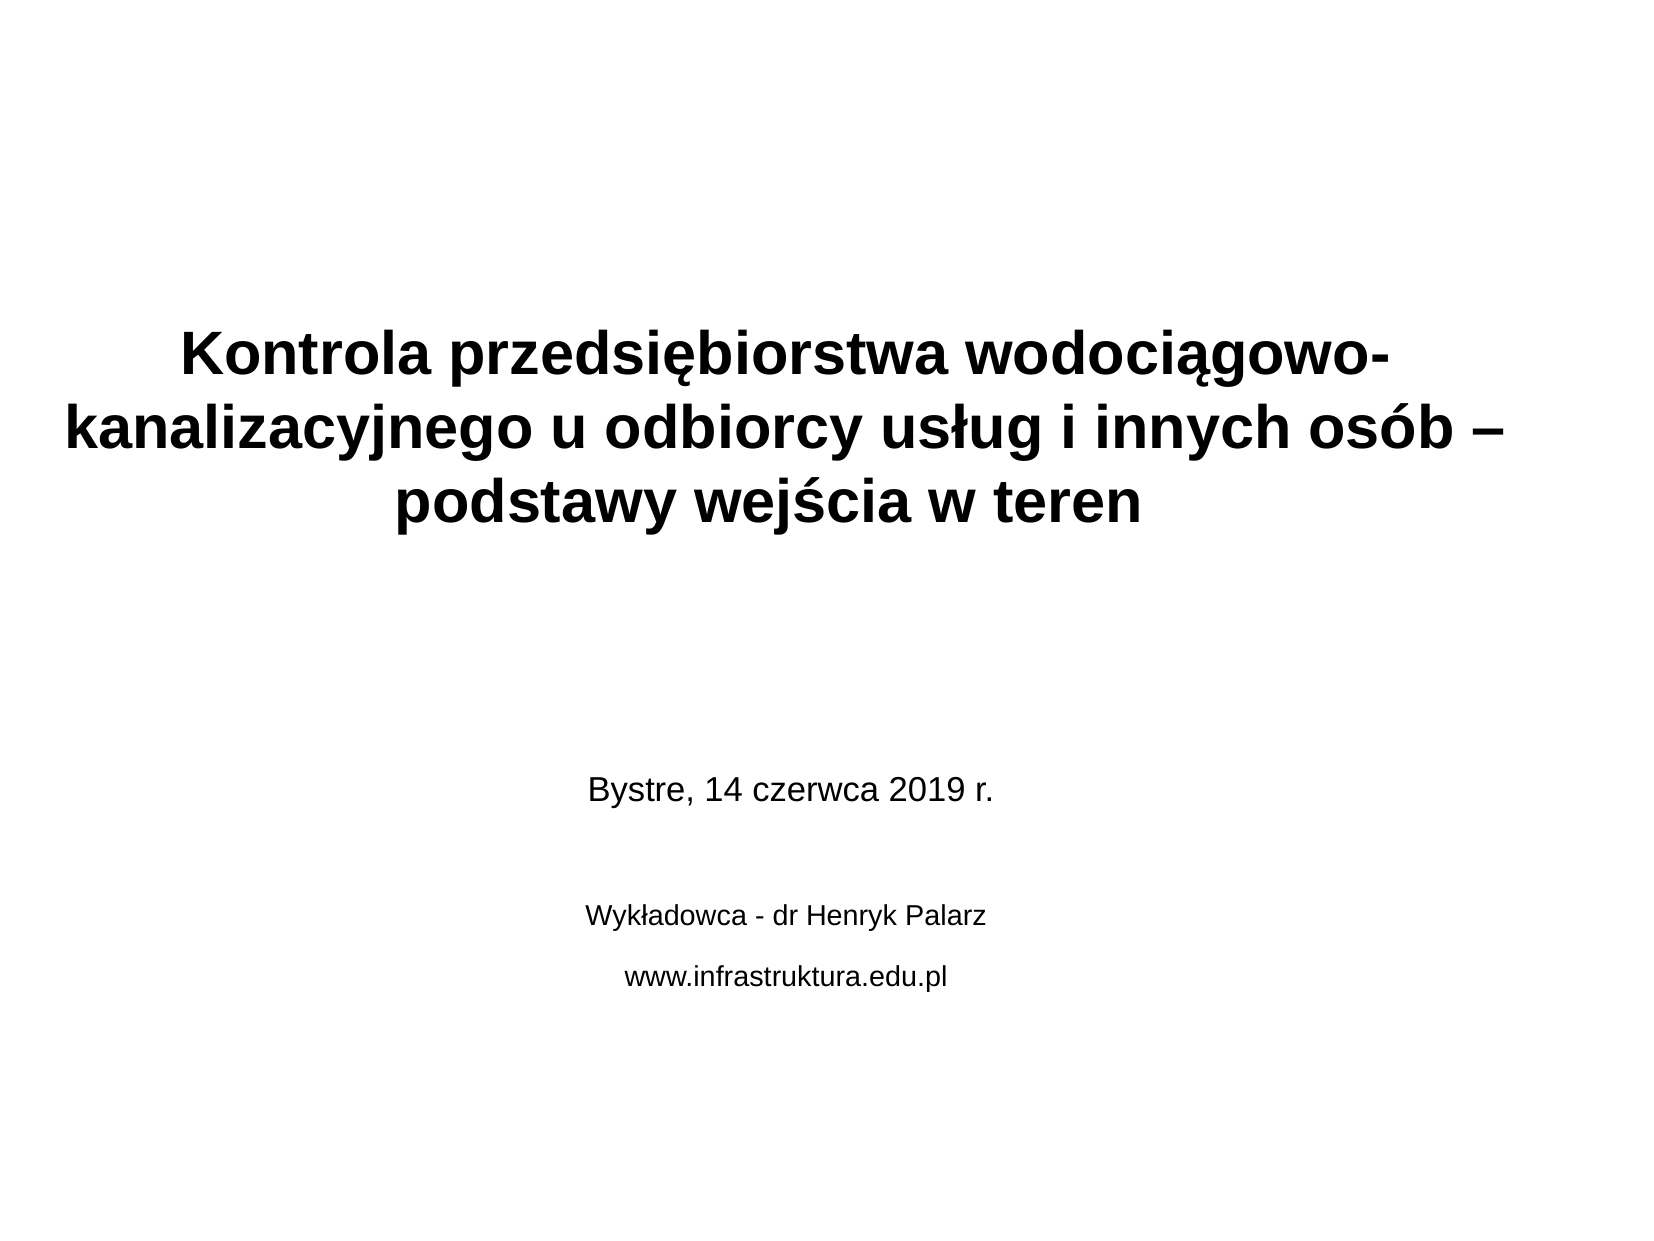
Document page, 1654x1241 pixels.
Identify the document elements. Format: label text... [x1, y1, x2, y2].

list Kontrola przedsiębiorstwa wodociągowo-kanalizacyjnego u odbiorcy usług i innych osób – podstawy wejścia w teren Bystre, 14 czerwca 2019 r. Wykładowca - dr Henryk Palarz www.infrastruktura.edu.pl [64, 66, 1633, 1161]
